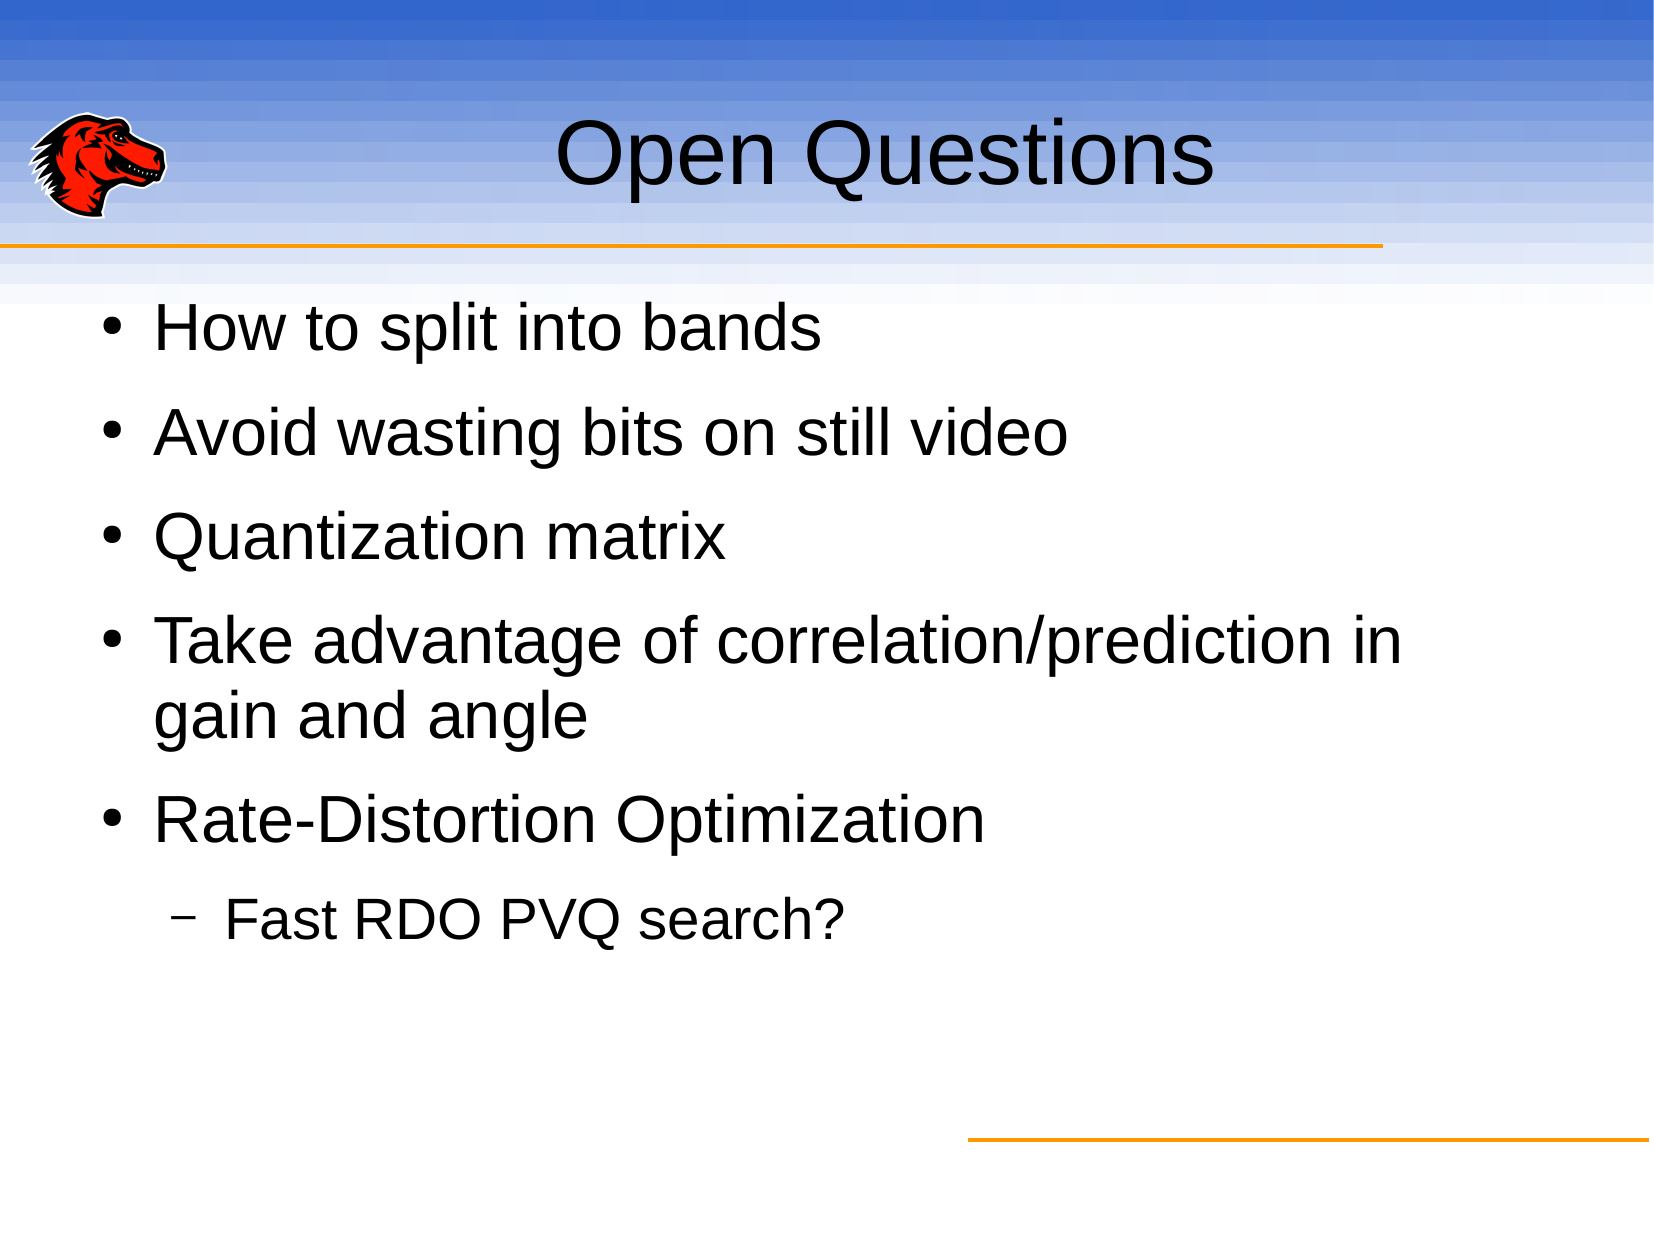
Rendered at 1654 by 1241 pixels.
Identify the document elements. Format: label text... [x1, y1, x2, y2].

list How to split into bands Avoid wasting bits on still video Quantization matrix Take advantage of correlation/prediction in gain and angle Rate-Distortion Optimization Fast RDO PVQ search? [82, 290, 1538, 1010]
title Open Questions [141, 49, 1630, 257]
picture [0, 0, 1654, 1241]
